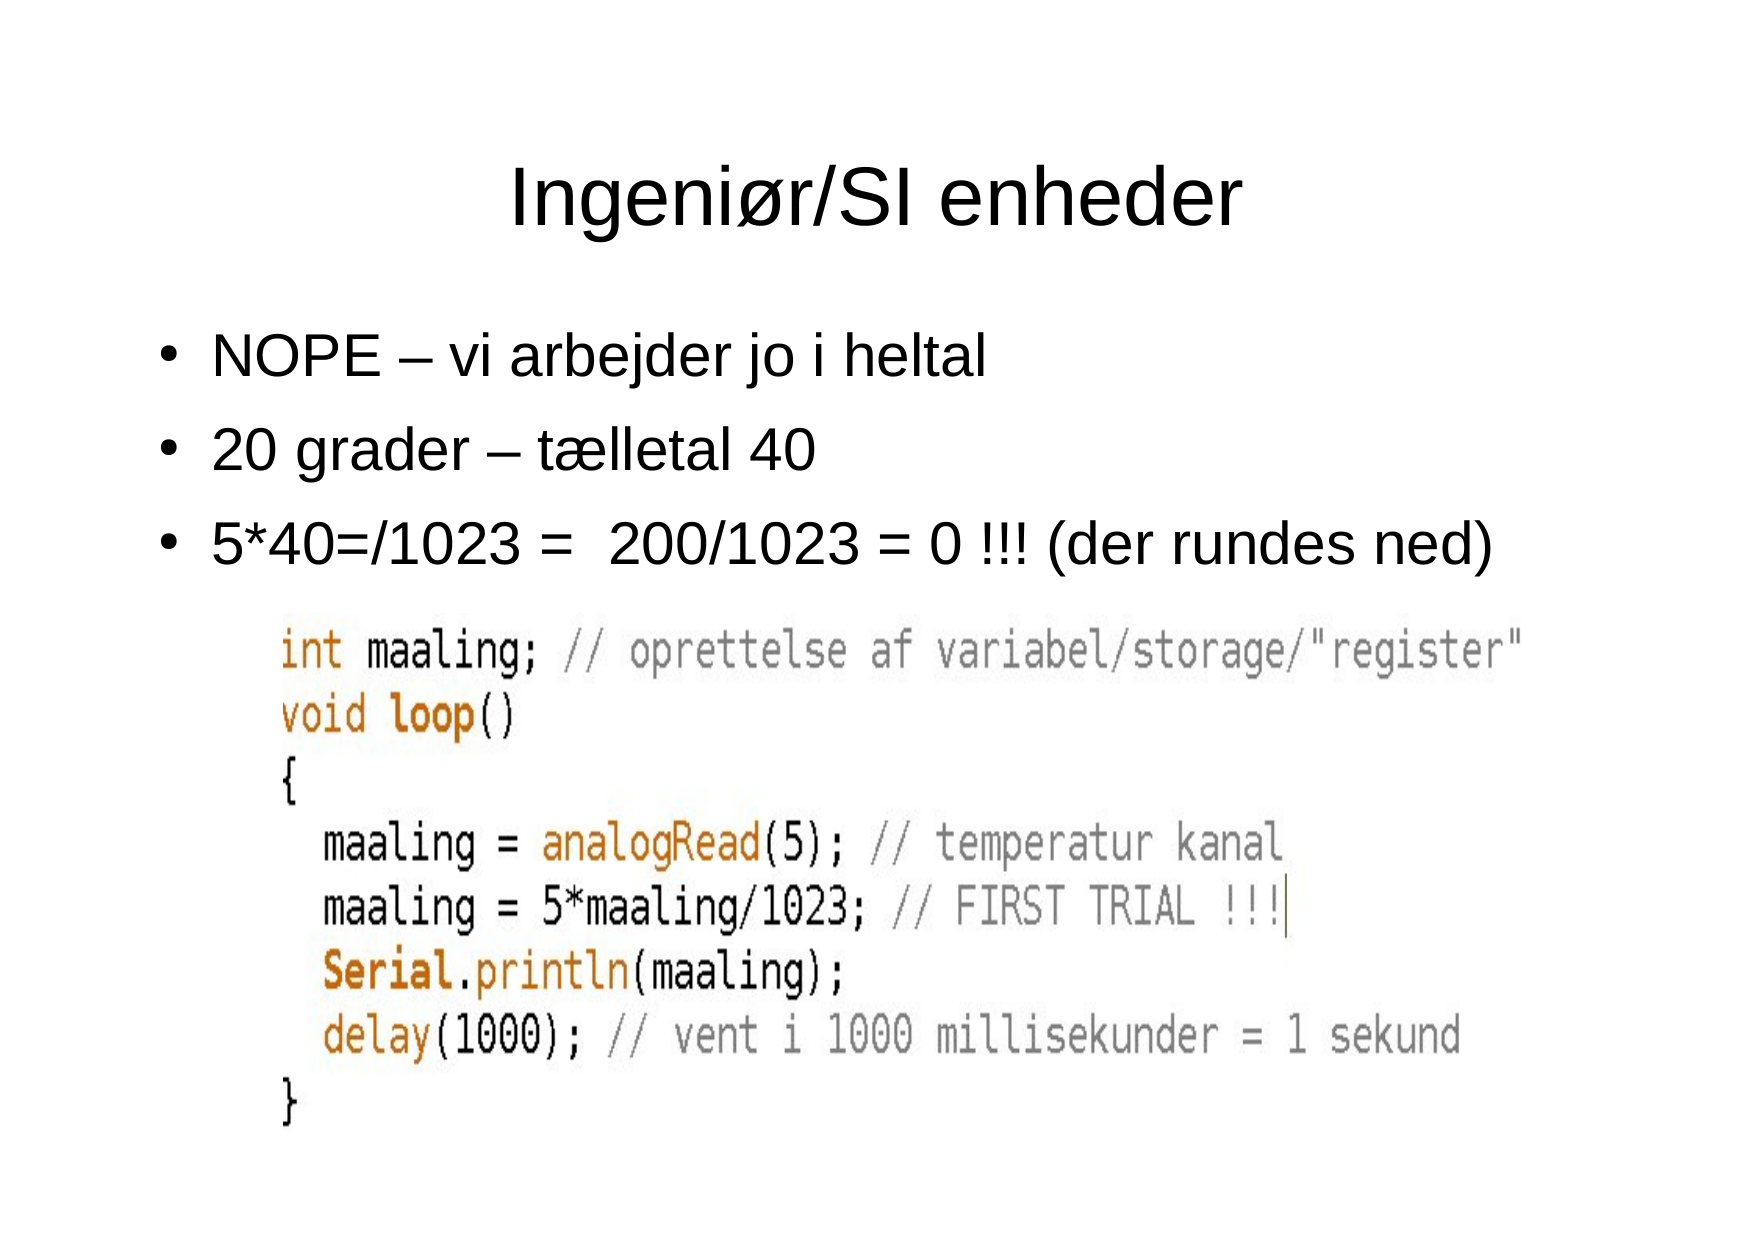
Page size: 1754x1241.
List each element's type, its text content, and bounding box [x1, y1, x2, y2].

list NOPE – vi arbejder jo i heltal 20 grader – tælletal 40 5*40=/1023 = 200/1023 = 0 !!! (der rundes ned) [140, 321, 1614, 1119]
title Ingeniør/SI enheder [140, 103, 1614, 291]
picture [283, 613, 1531, 1162]
